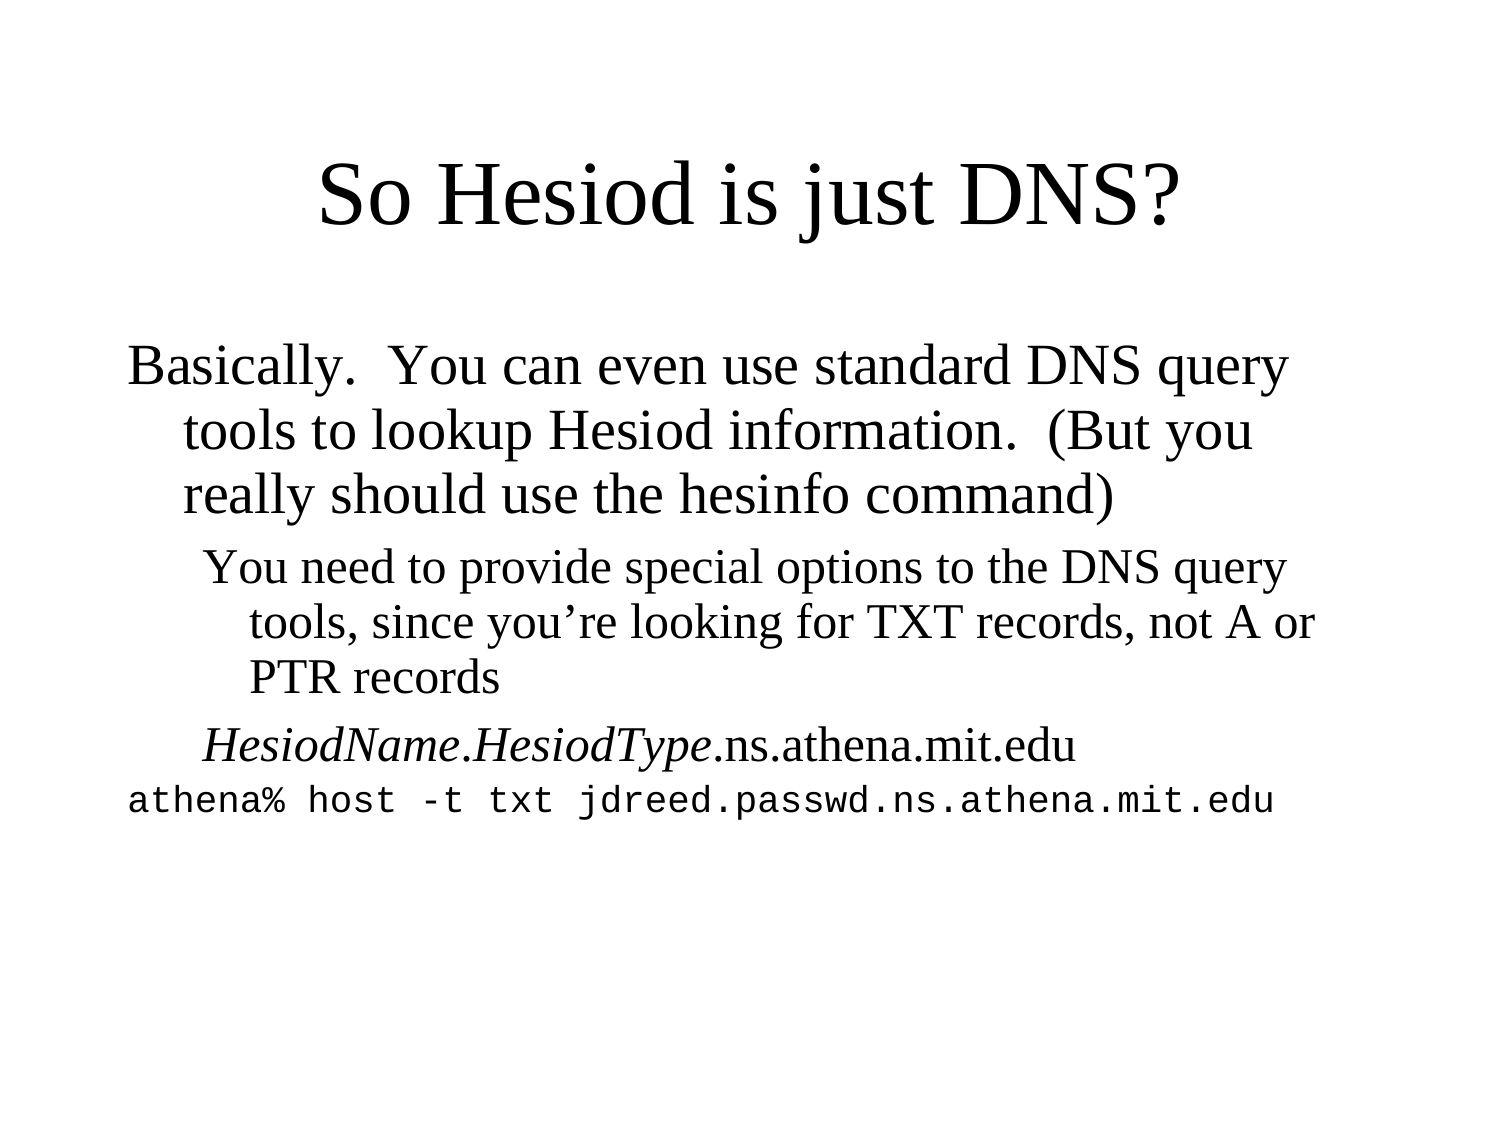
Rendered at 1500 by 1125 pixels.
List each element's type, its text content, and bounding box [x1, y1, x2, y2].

title So Hesiod is just DNS? [112, 99, 1388, 288]
list Basically. You can even use standard DNS query tools to lookup Hesiod information. (But you really should use the hesinfo command) You need to provide special options to the DNS query tools, since you’re looking for TXT records, not A or PTR records HesiodName.HesiodType.ns.athena.mit.edu athena% host -t txt jdreed.passwd.ns.athena.mit.edu [112, 324, 1388, 1001]
